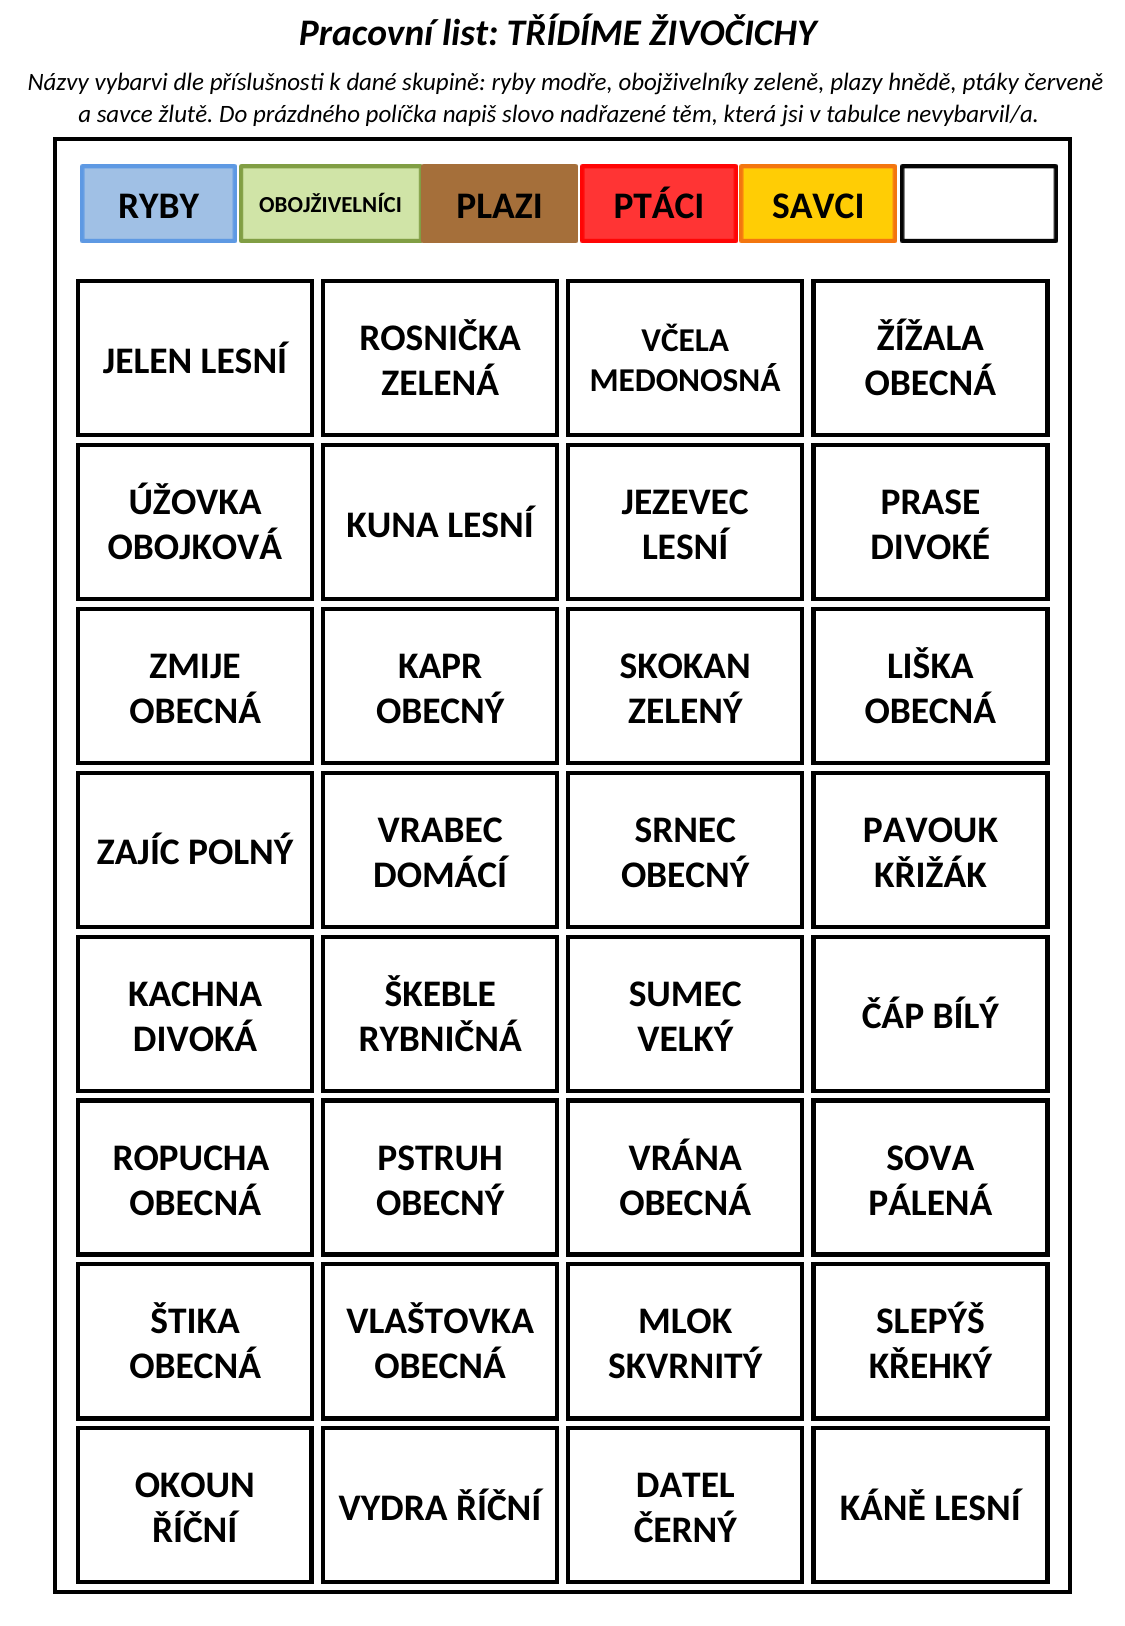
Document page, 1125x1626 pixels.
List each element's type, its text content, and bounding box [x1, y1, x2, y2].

text_box KUNA LESNÍ [323, 444, 558, 600]
text_box Pracovní list: TŘÍDÍME ŽIVOČICHY Názvy vybarvi dle příslušnosti k dané skupině: ryby modře, obojživelníky zeleně, plazy hnědě, ptáky červeně a savce žlutě. Do prázdného políčka napiš slovo nadřazené těm, která jsi v tabulce nevybarvil/a. [0, 0, 1125, 136]
text_box PTÁCI [583, 167, 735, 240]
text_box ČÁP BÍLÝ [813, 936, 1048, 1091]
text_box OBOJŽIVELNÍCI [242, 167, 419, 240]
text_box ŠTIKA OBECNÁ [78, 1264, 313, 1419]
text_box JELEN LESNÍ [78, 281, 313, 436]
text_box OKOUN ŘÍČNÍ [78, 1428, 312, 1583]
text_box ZMIJE OBECNÁ [78, 608, 313, 763]
text_box VYDRA ŘÍČNÍ [323, 1428, 558, 1583]
text_box RYBY [83, 167, 234, 240]
text_box ROSNIČKA ZELENÁ [323, 281, 558, 436]
text_box PRASE DIVOKÉ [813, 444, 1048, 600]
text_box [54, 139, 1071, 1593]
text_box LIŠKA OBECNÁ [813, 608, 1048, 763]
text_box ŽÍŽALA OBECNÁ [813, 281, 1048, 436]
text_box PSTRUH OBECNÝ [323, 1100, 558, 1255]
text_box SRNEC OBECNÝ [568, 772, 803, 927]
text_box VRÁNA OBECNÁ [568, 1100, 803, 1255]
text_box ŠKEBLE RYBNIČNÁ [323, 936, 558, 1091]
text_box KACHNA DIVOKÁ [78, 936, 313, 1091]
text_box KÁNĚ LESNÍ [813, 1428, 1048, 1583]
text_box SAVCI [742, 167, 894, 240]
text_box DATEL ČERNÝ [568, 1428, 803, 1583]
picture [78, 162, 1059, 244]
text_box VRABEC DOMÁCÍ [323, 772, 558, 927]
text_box VČELA MEDONOSNÁ [568, 281, 803, 436]
text_box ZAJÍC POLNÝ [78, 772, 313, 927]
text_box SKOKAN ZELENÝ [568, 608, 803, 763]
text_box SOVA PÁLENÁ [813, 1100, 1048, 1255]
text_box JEZEVEC LESNÍ [568, 444, 803, 600]
text_box KAPR OBECNÝ [323, 608, 558, 763]
text_box SLEPÝŠ KŘEHKÝ [813, 1264, 1048, 1419]
text_box PLAZI [424, 167, 576, 240]
text_box ÚŽOVKA OBOJKOVÁ [78, 444, 313, 600]
text_box ROPUCHA OBECNÁ [78, 1100, 313, 1255]
text_box MLOK SKVRNITÝ [568, 1264, 803, 1419]
text_box SUMEC VELKÝ [568, 936, 803, 1091]
text_box PAVOUK KŘIŽÁK [813, 772, 1048, 927]
text_box VLAŠTOVKA OBECNÁ [323, 1264, 558, 1419]
